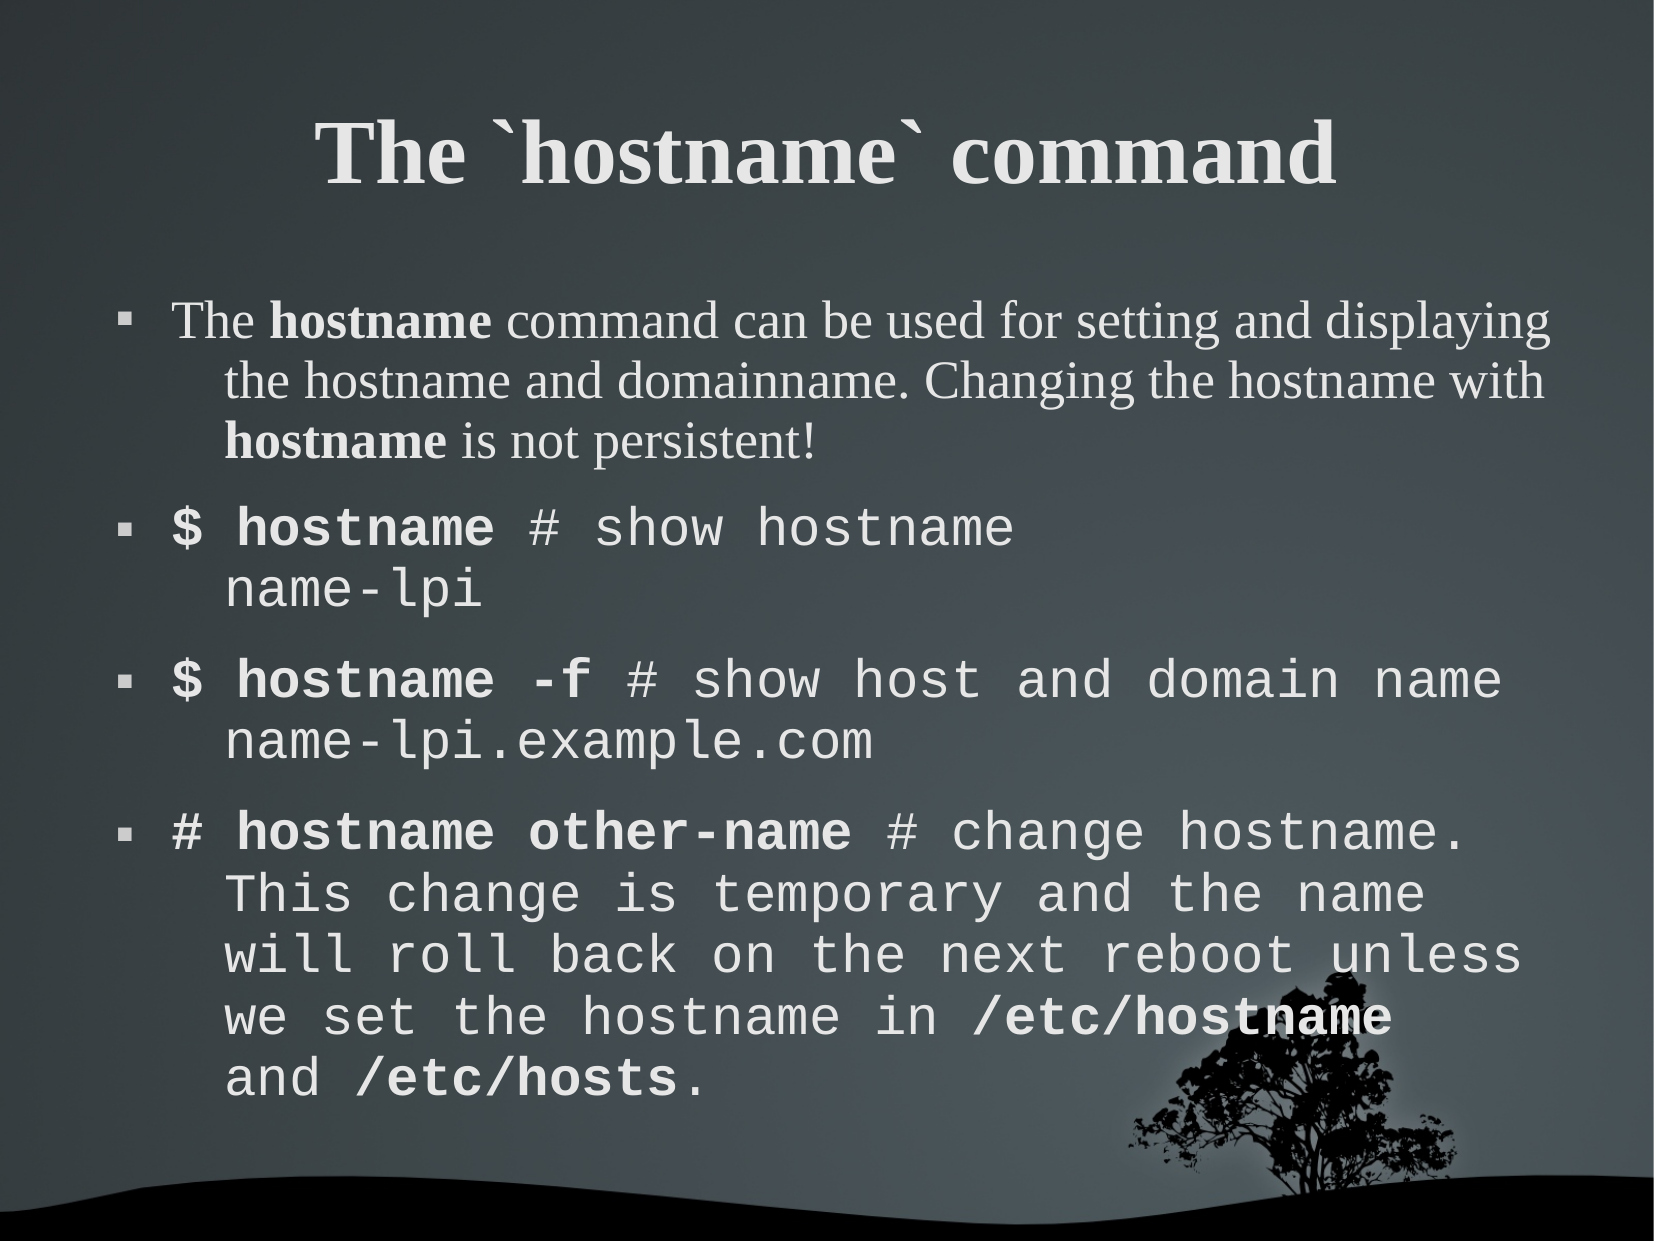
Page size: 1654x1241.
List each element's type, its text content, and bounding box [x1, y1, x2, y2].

list The hostname command can be used for setting and displaying the hostname and domainname. Changing the hostname with hostname is not persistent! $ hostname # show hostname name-lpi $ hostname -f # show host and domain name name-lpi.example.com # hostname other-name # change hostname. This change is temporary and the name will roll back on the next reboot unless we set the hostname in /etc/hostname and /etc/hosts. [82, 290, 1571, 1142]
picture [0, 0, 1654, 1241]
title The `hostname` command [82, 49, 1571, 257]
